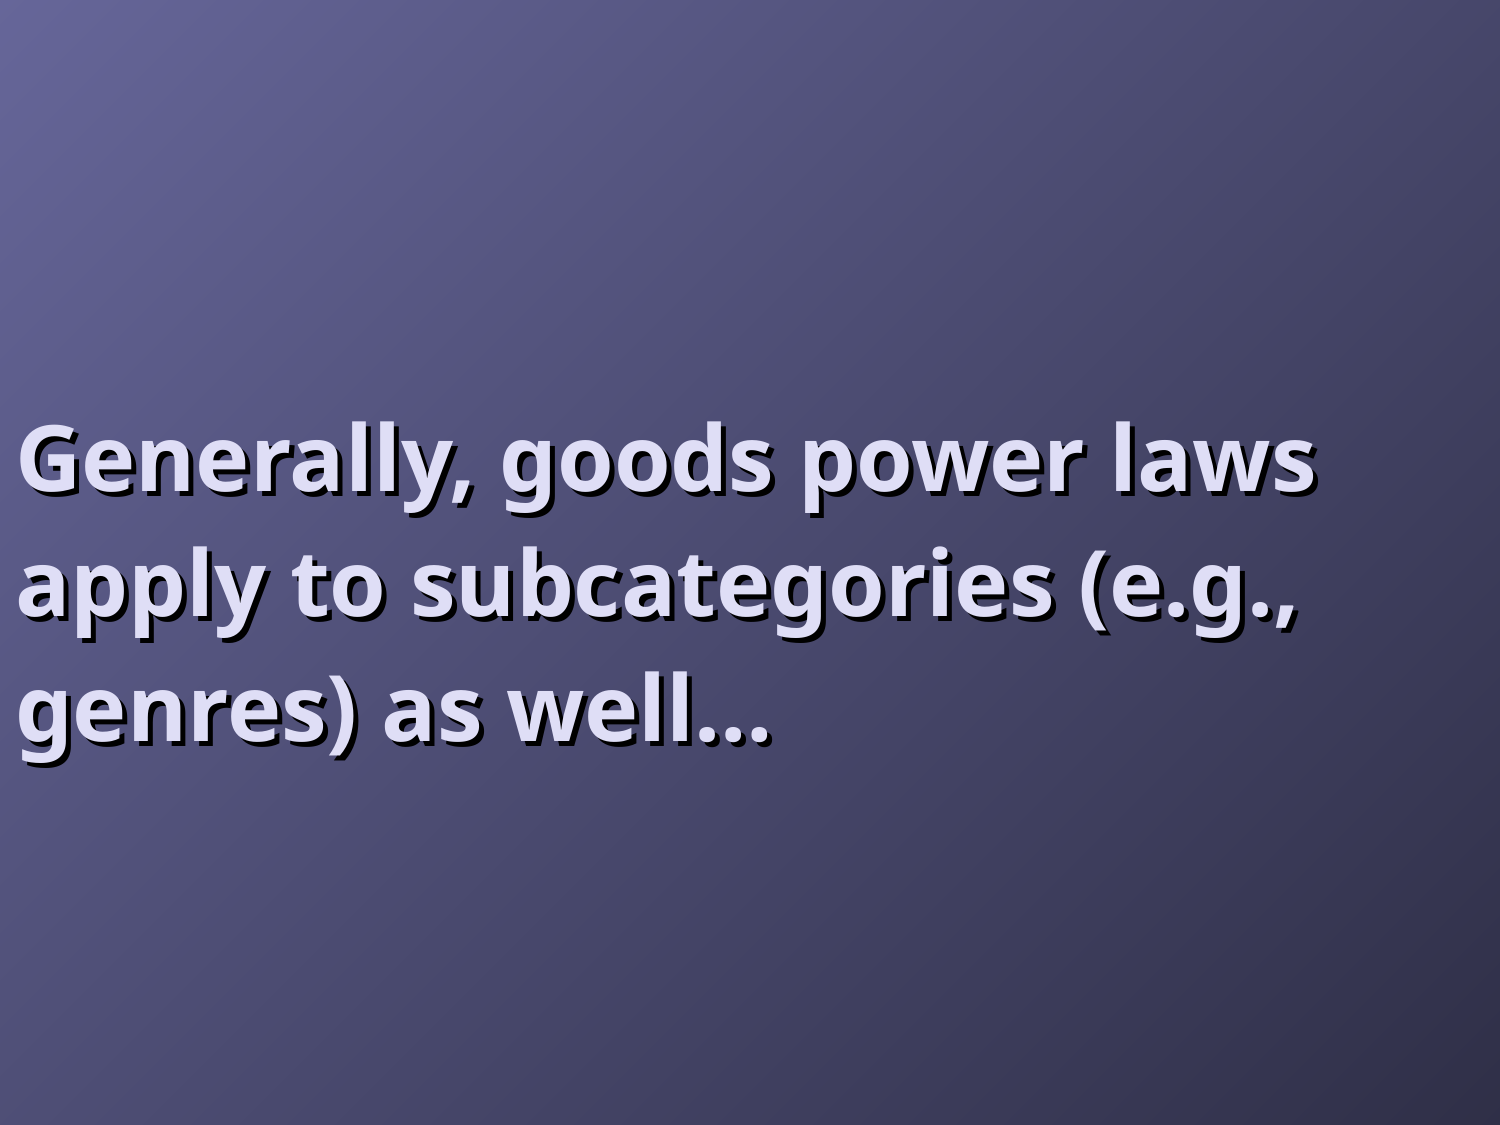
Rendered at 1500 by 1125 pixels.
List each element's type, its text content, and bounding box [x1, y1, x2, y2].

title Generally, goods power laws apply to subcategories (e.g., genres) as well… [0, 408, 1500, 754]
